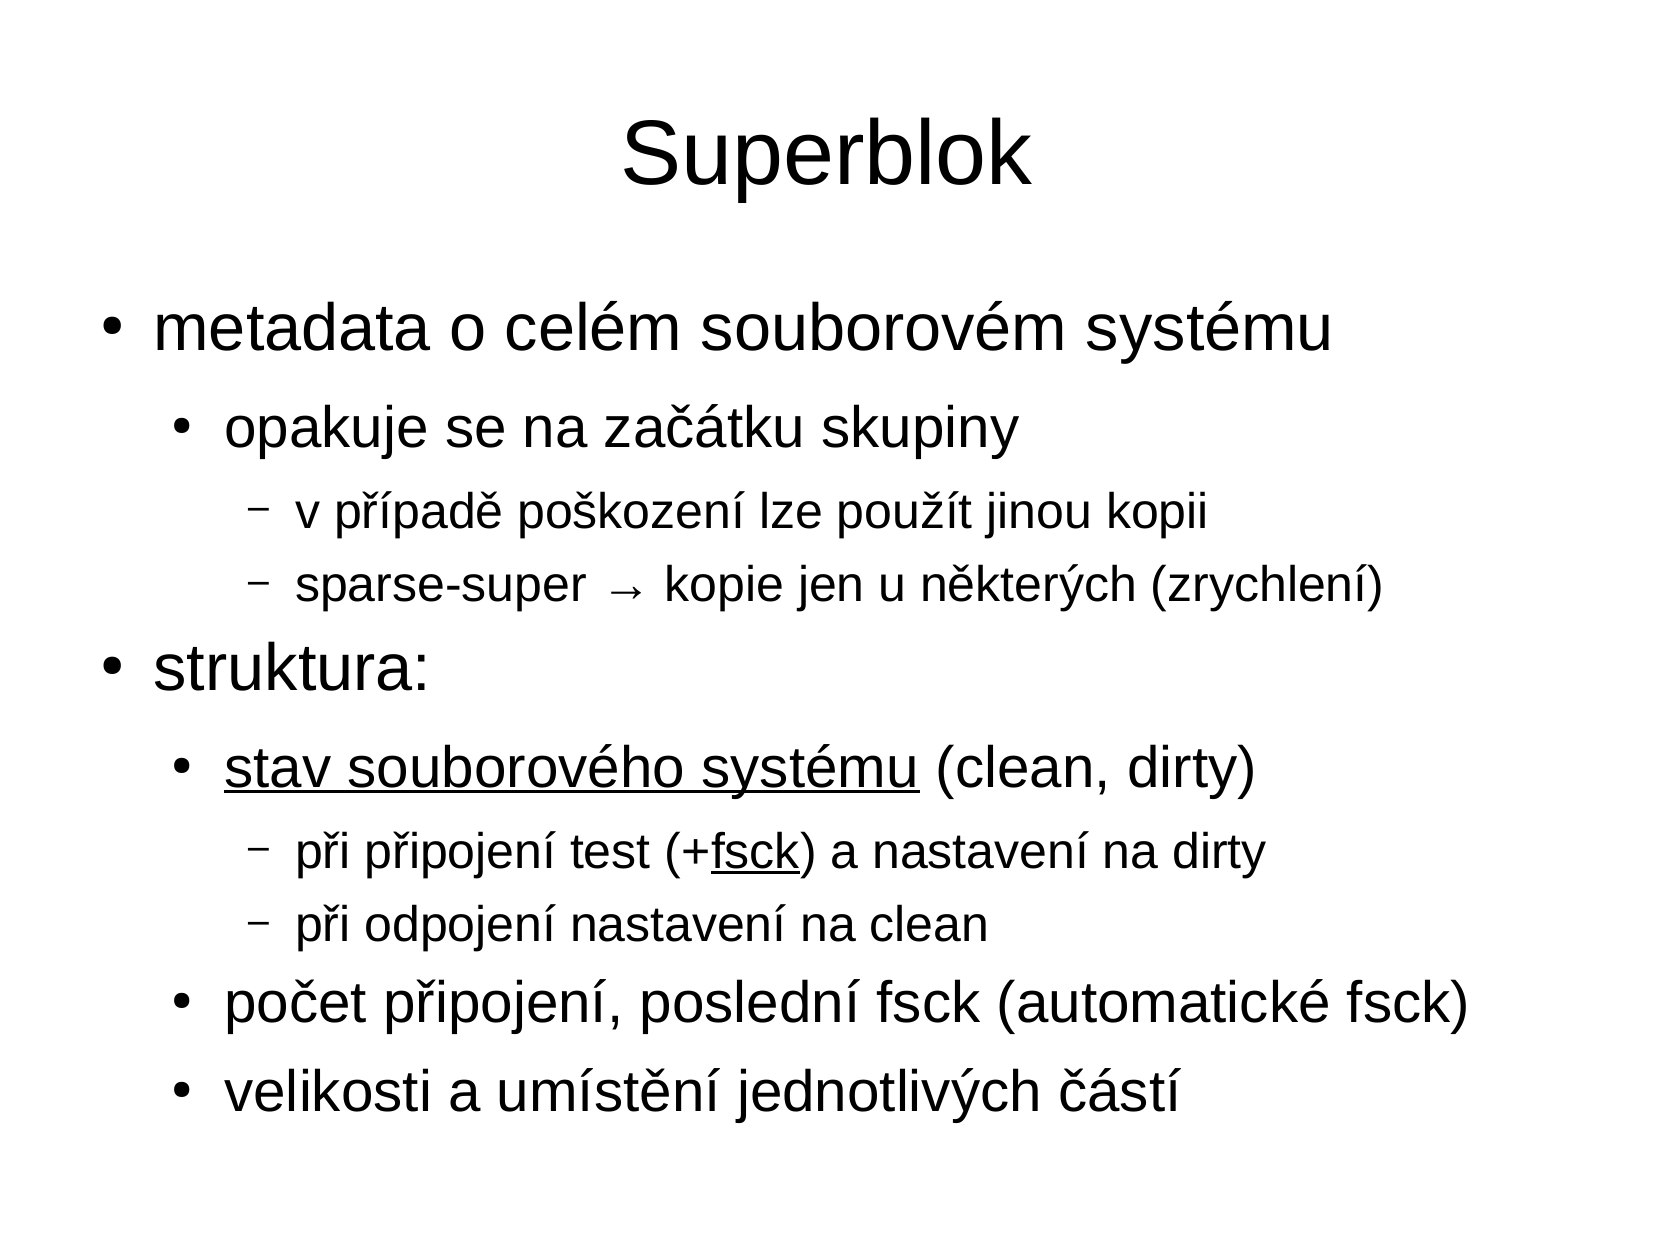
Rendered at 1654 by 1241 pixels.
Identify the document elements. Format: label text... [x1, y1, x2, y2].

list metadata o celém souborovém systému opakuje se na začátku skupiny v případě poškození lze použít jinou kopii sparse-super → kopie jen u některých (zrychlení) struktura: stav souborového systému (clean, dirty) při připojení test (+fsck) a nastavení na dirty při odpojení nastavení na clean počet připojení, poslední fsck (automatické fsck) velikosti a umístění jednotlivých částí [82, 290, 1571, 1124]
title Superblok [82, 56, 1571, 250]
